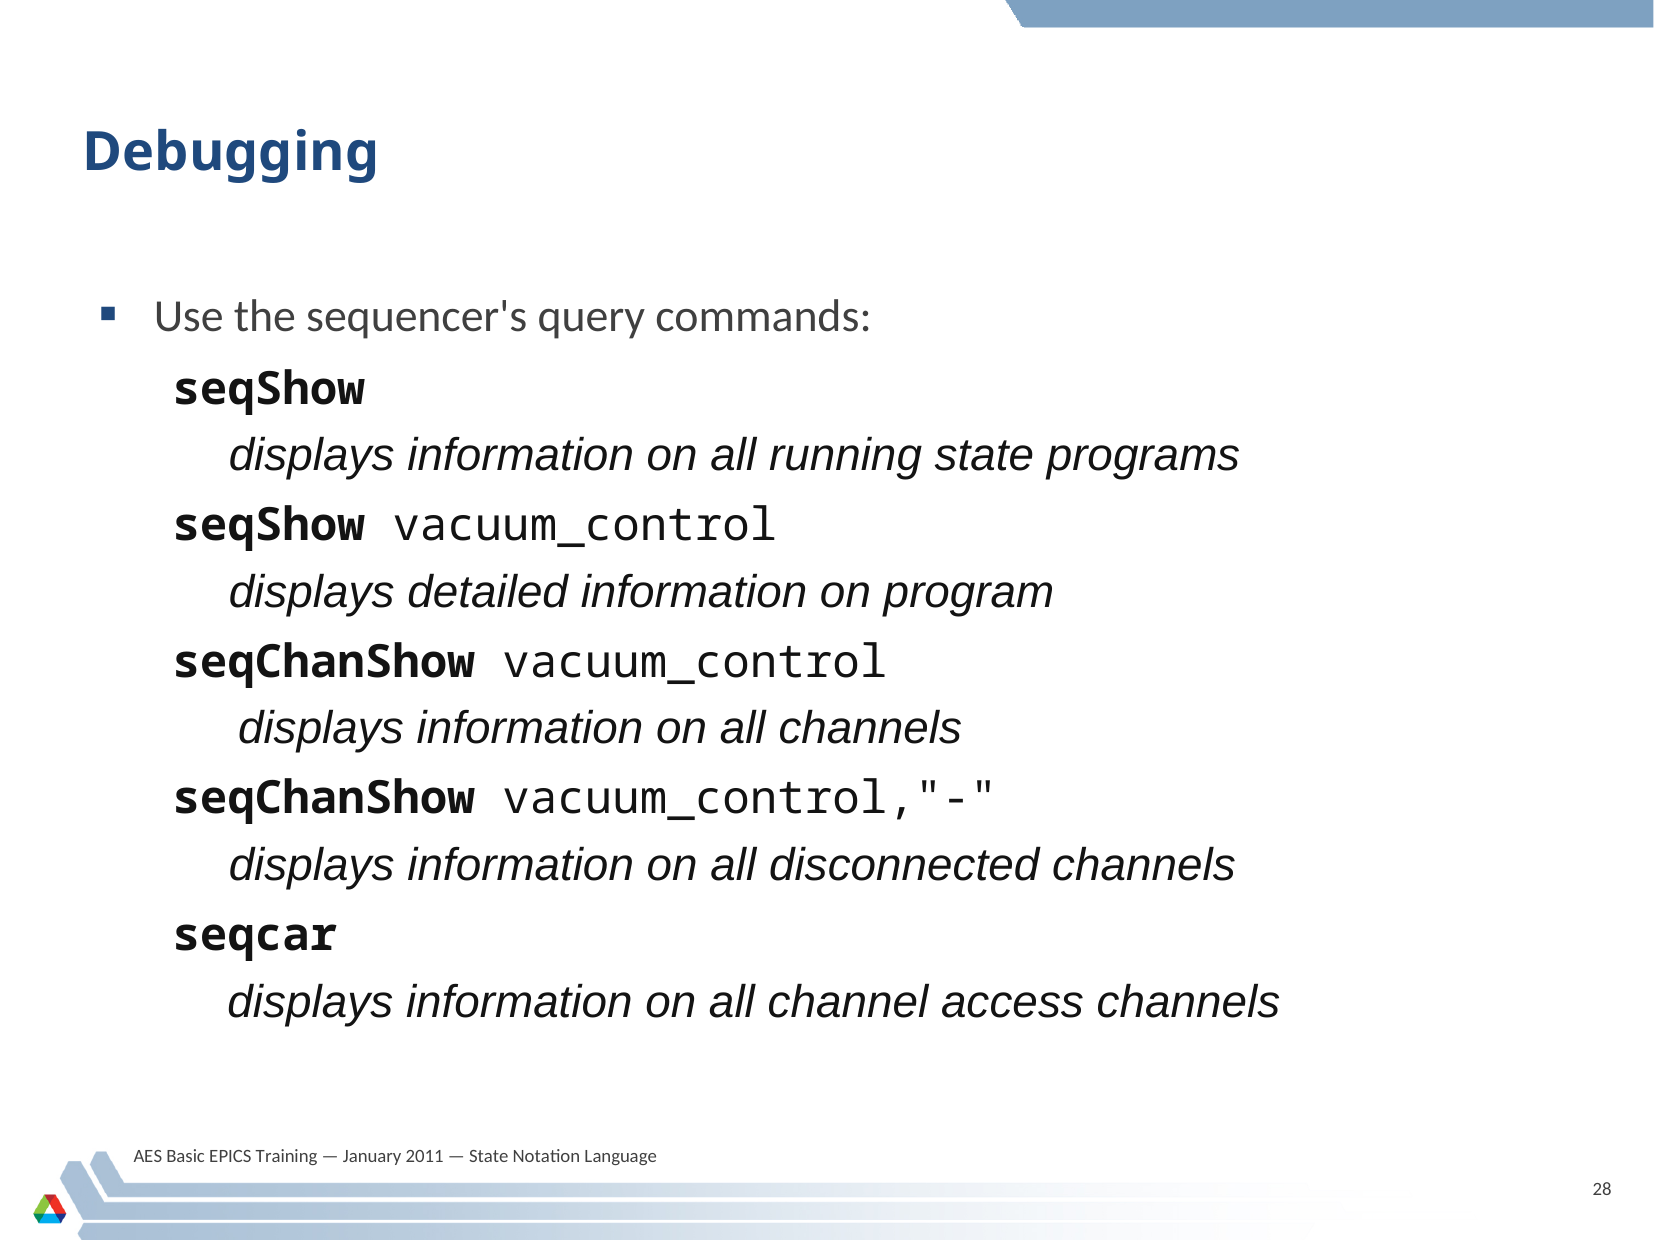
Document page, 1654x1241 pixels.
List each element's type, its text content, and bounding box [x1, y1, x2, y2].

picture [0, 0, 1654, 29]
picture [0, 1143, 1654, 1240]
list Use the sequencer's query commands: seqShow displays information on all running state programs seqShow vacuum_control displays detailed information on program seqChanShow vacuum_control displays information on all channels seqChanShow vacuum_control,"-" displays information on all disconnected channels seqcar displays information on all channel access channels [82, 289, 1571, 1124]
title Debugging [82, 117, 1571, 181]
